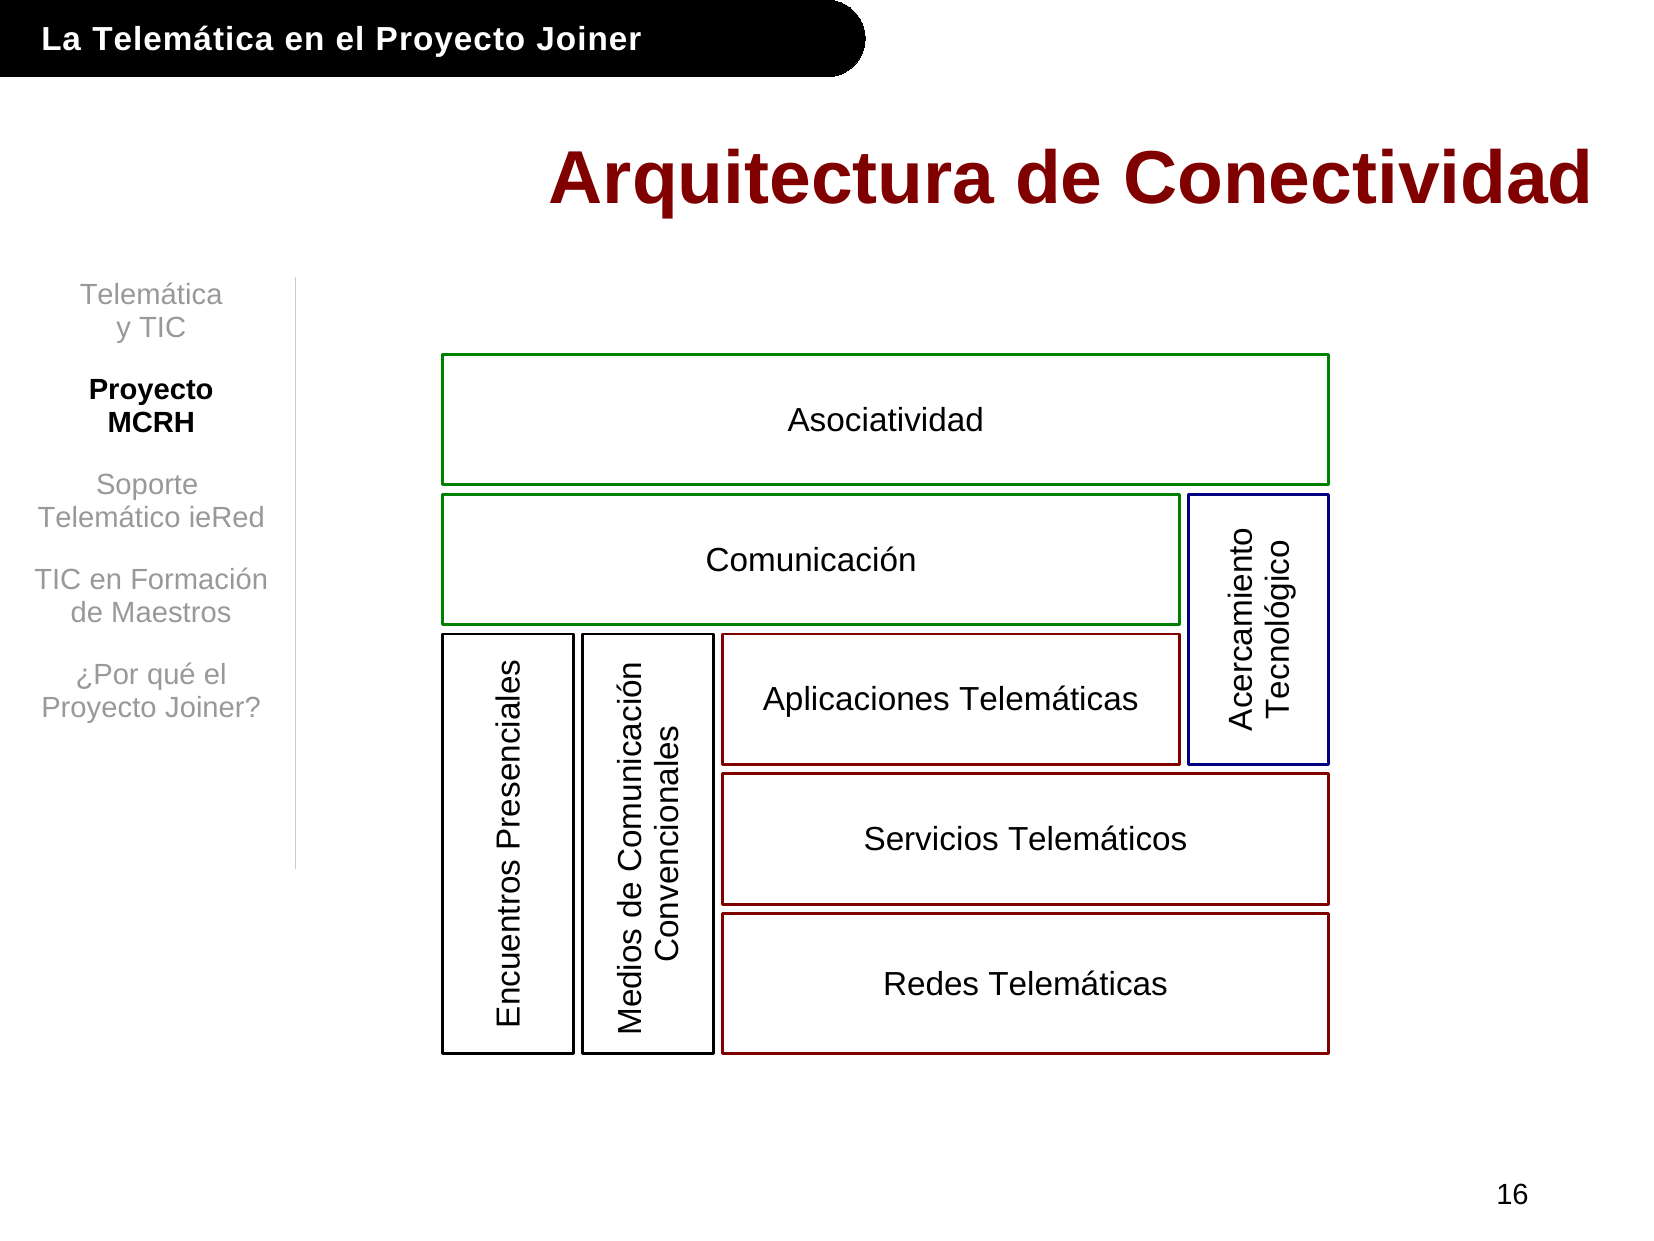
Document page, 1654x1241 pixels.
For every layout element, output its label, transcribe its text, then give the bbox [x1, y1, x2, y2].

text_box Encuentros Presenciales [442, 634, 574, 1054]
list Telemática y TIC Proyecto MCRH Soporte Telemático ieRed TIC en Formación de Maestros ¿Por qué el Proyecto Joiner? [18, 277, 285, 862]
text_box Redes Telemáticas [722, 913, 1329, 1054]
text_box Asociatividad [442, 354, 1329, 485]
text_box Acercamiento Tecnológico [1188, 494, 1329, 765]
text_box Servicios Telemáticos [722, 773, 1329, 905]
text_box Aplicaciones Telemáticas [722, 634, 1180, 765]
text_box Comunicación [442, 494, 1180, 625]
title Arquitectura de Conectividad [118, 118, 1595, 237]
text_box Medios de Comunicación Convencionales [582, 634, 714, 1054]
